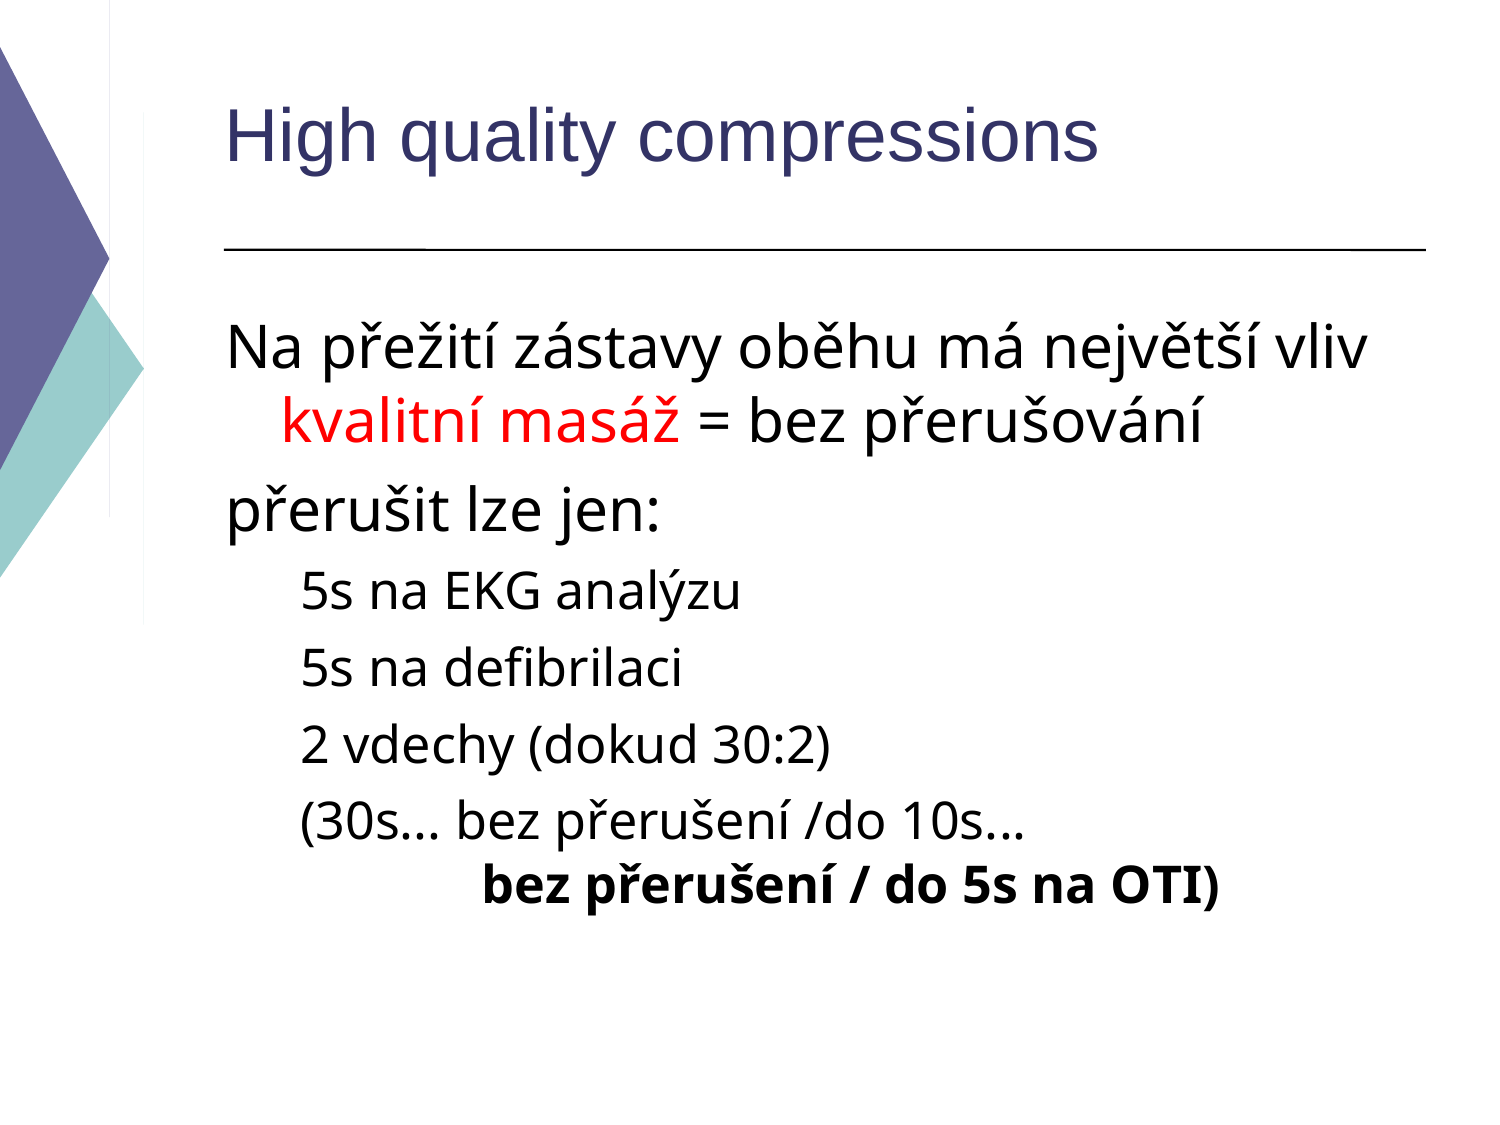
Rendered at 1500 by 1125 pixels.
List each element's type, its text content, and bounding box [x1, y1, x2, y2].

title High quality compressions [224, 41, 1423, 236]
list Na přežití zástavy oběhu má největší vliv kvalitní masáž = bez přerušování přerušit lze jen: 5s na EKG analýzu 5s na defibrilaci 2 vdechy (dokud 30:2) (30s... bez přerušení /do 10s... bez přerušení / do 5s na OTI) [224, 299, 1423, 974]
